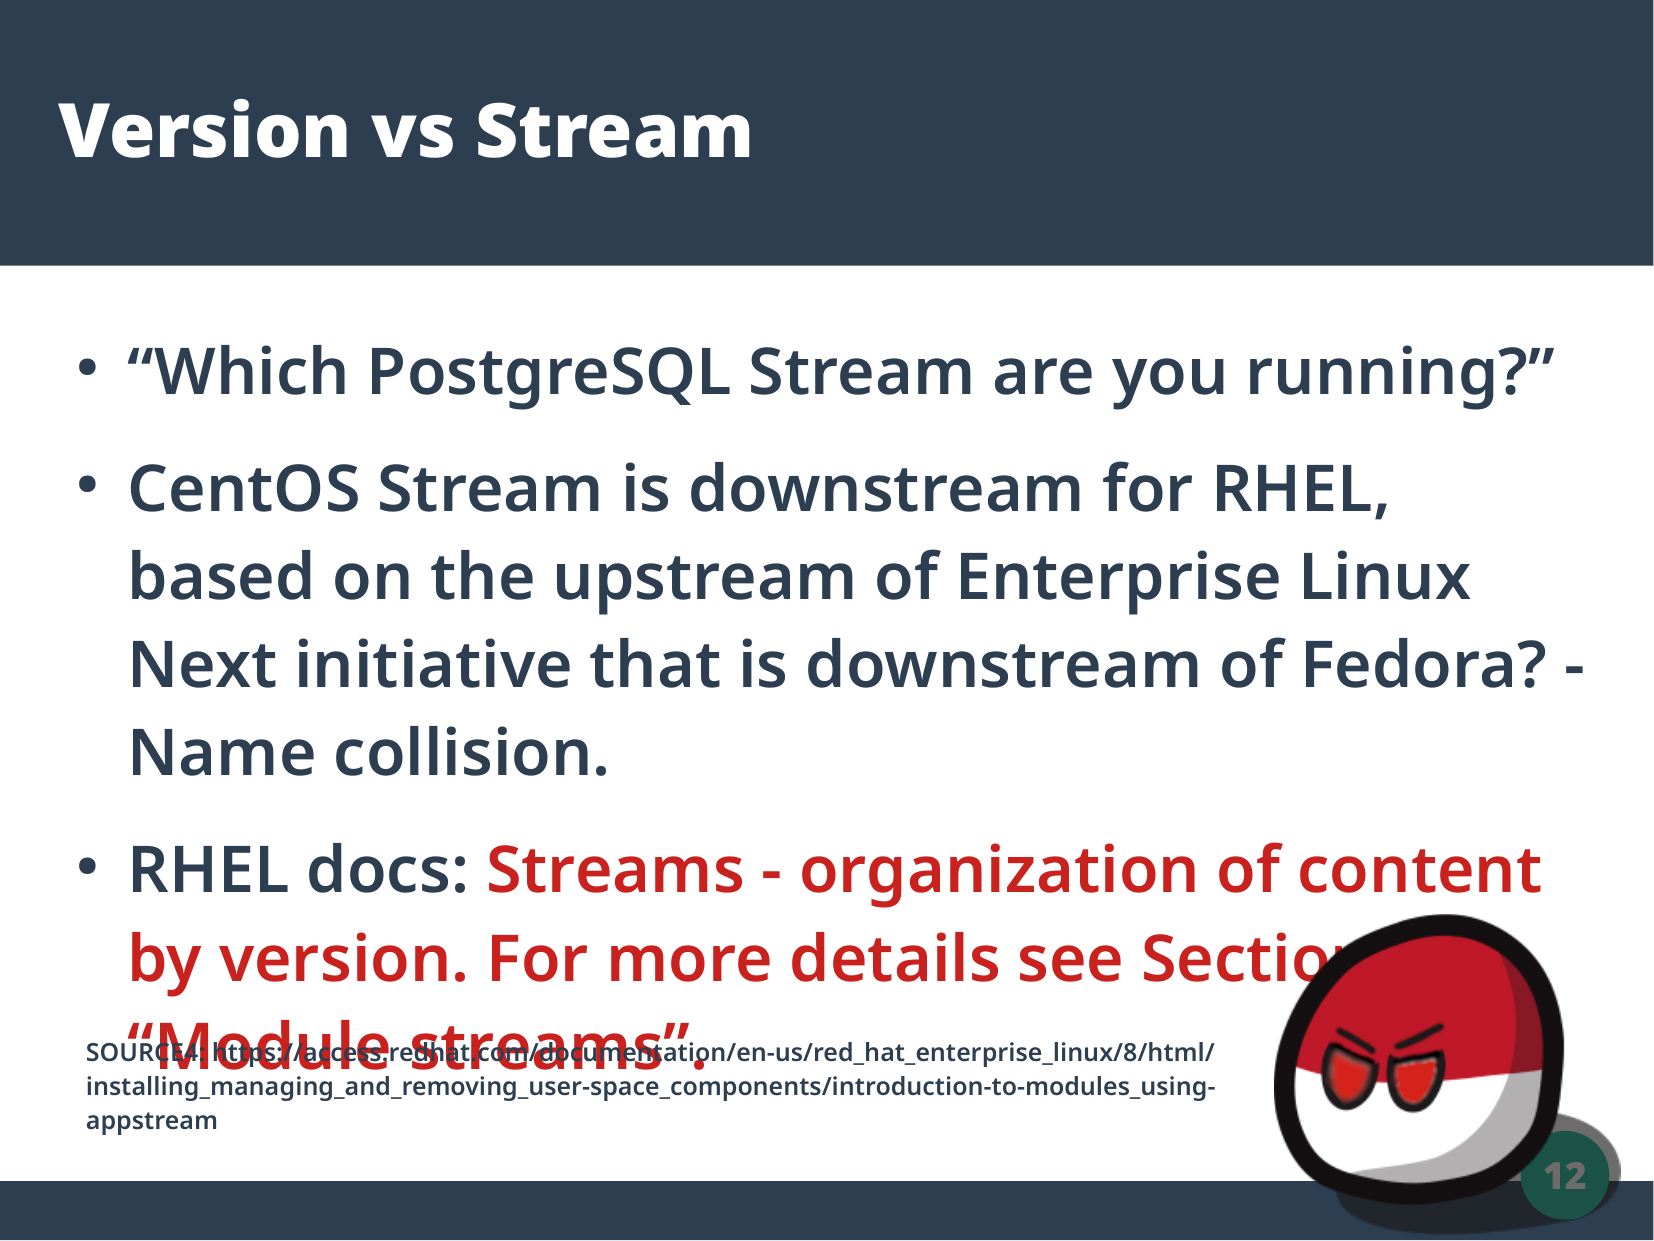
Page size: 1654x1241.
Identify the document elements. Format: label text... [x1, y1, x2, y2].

list “Which PostgreSQL Stream are you running?” CentOS Stream is downstream for RHEL, based on the upstream of Enterprise Linux Next initiative that is downstream of Fedora? - Name collision. RHEL docs: Streams - organization of content by version. For more details see Section 2.1, “Module streams”. [59, 324, 1595, 1152]
picture [1274, 914, 1621, 1235]
title Version vs Stream [59, 49, 1595, 207]
list SOURCE4: https://access.redhat.com/documentation/en-us/red_hat_enterprise_linux/8/html/installing_managing_and_removing_user-space_components/introduction-to-modules_using-appstream [15, 1035, 1246, 1219]
